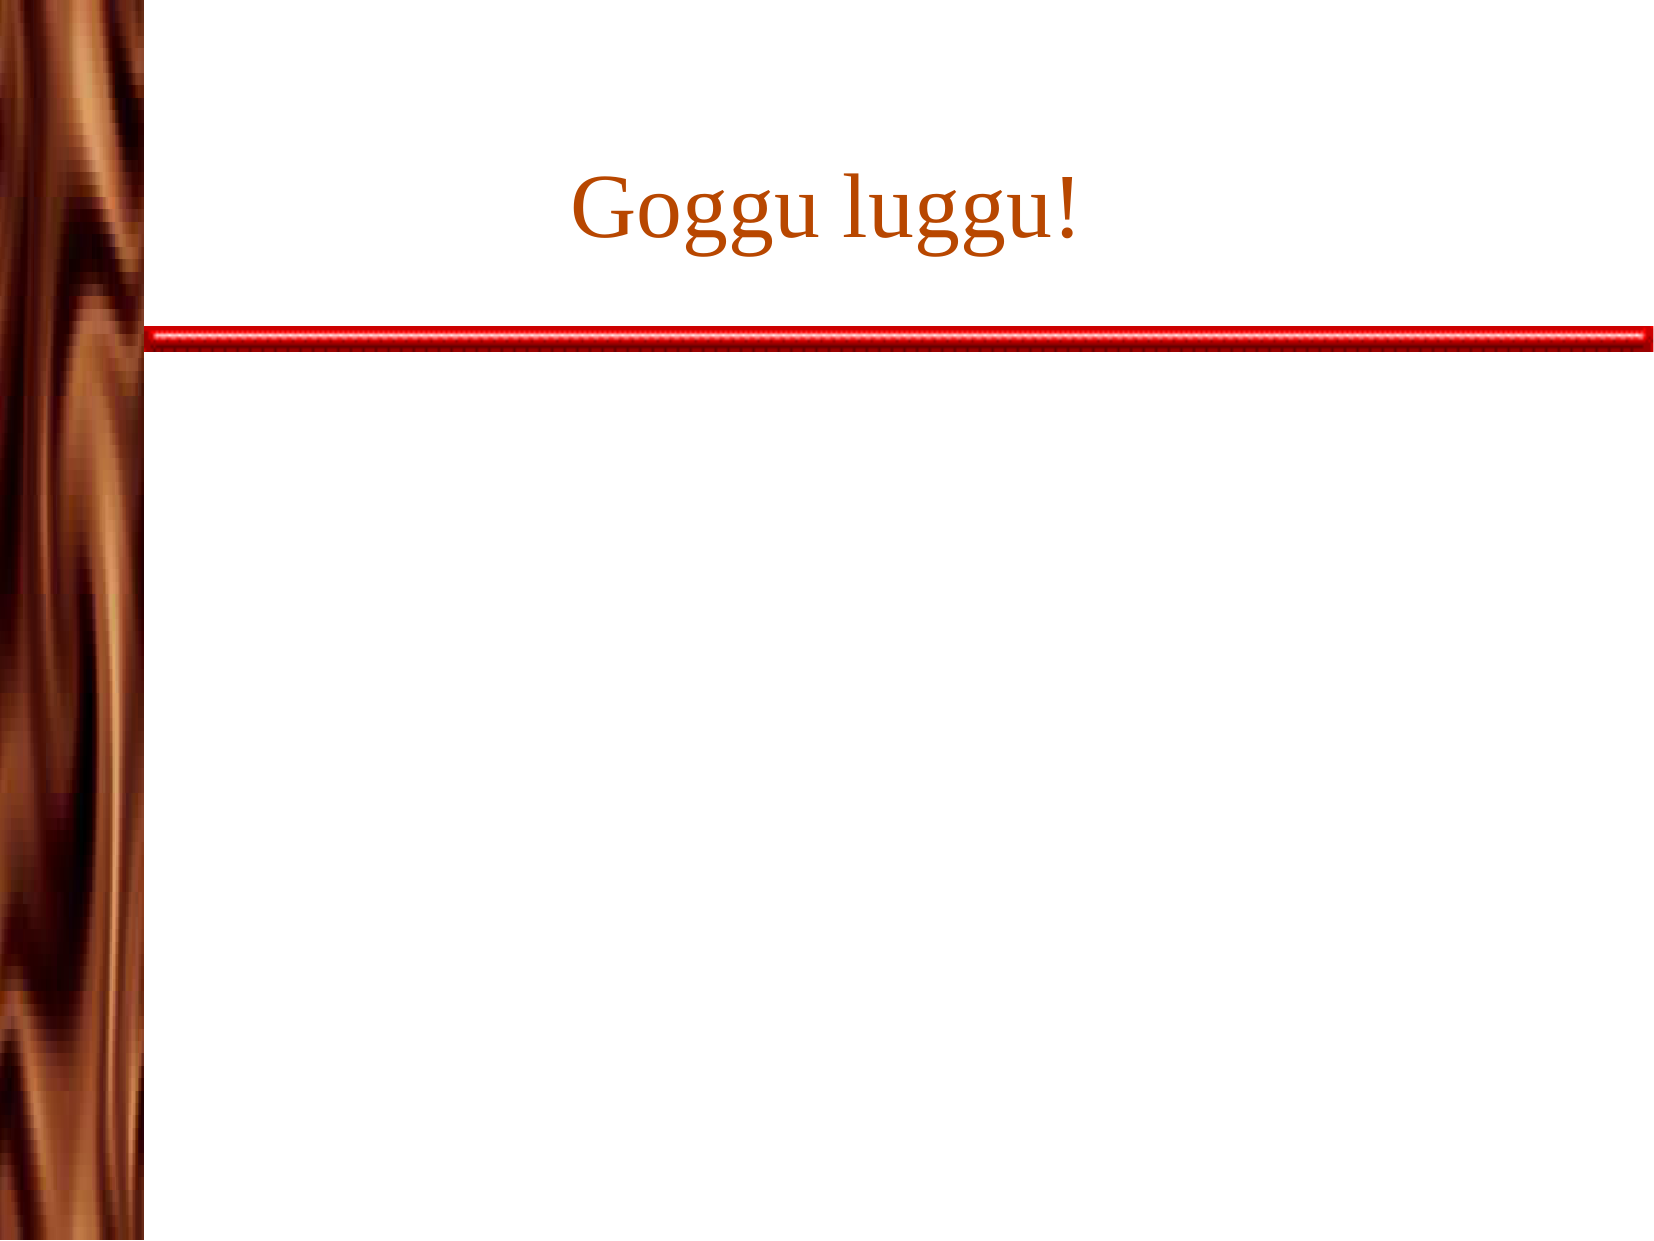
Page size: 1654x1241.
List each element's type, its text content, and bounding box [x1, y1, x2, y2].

title Goggu luggu! [121, 100, 1533, 312]
picture [0, 0, 1654, 1240]
